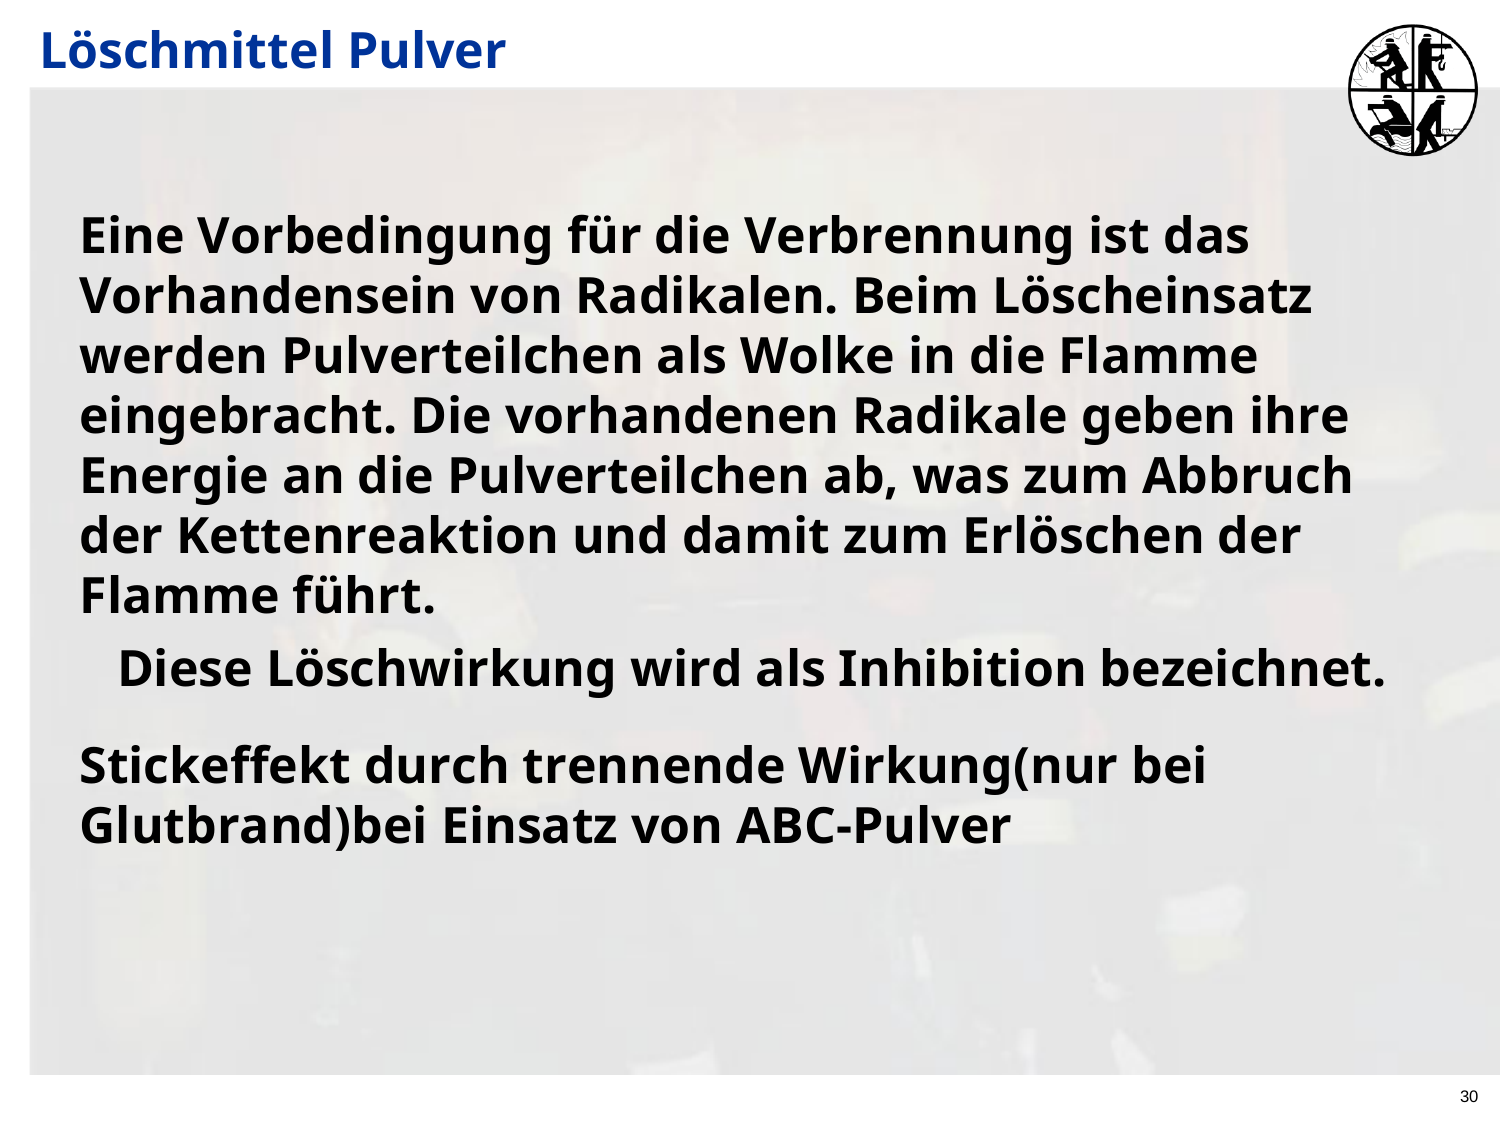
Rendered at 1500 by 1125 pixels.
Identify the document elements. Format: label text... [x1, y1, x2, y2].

text_box Eine Vorbedingung für die Verbrennung ist das Vorhandensein von Radikalen. Beim Löscheinsatz werden Pulverteilchen als Wolke in die Flamme eingebracht. Die vorhandenen Radikale geben ihre Energie an die Pulverteilchen ab, was zum Abbruch der Kettenreaktion und damit zum Erlöschen der Flamme führt. Diese Löschwirkung wird als Inhibition bezeichnet. Stickeffekt durch trennende Wirkung(nur bei Glutbrand)bei Einsatz von ABC-Pulver [64, 196, 1440, 862]
text_box <Foliennummer> [1180, 1078, 1494, 1118]
title Löschmittel Pulver [39, 18, 1222, 81]
picture [31, 20, 1500, 1075]
